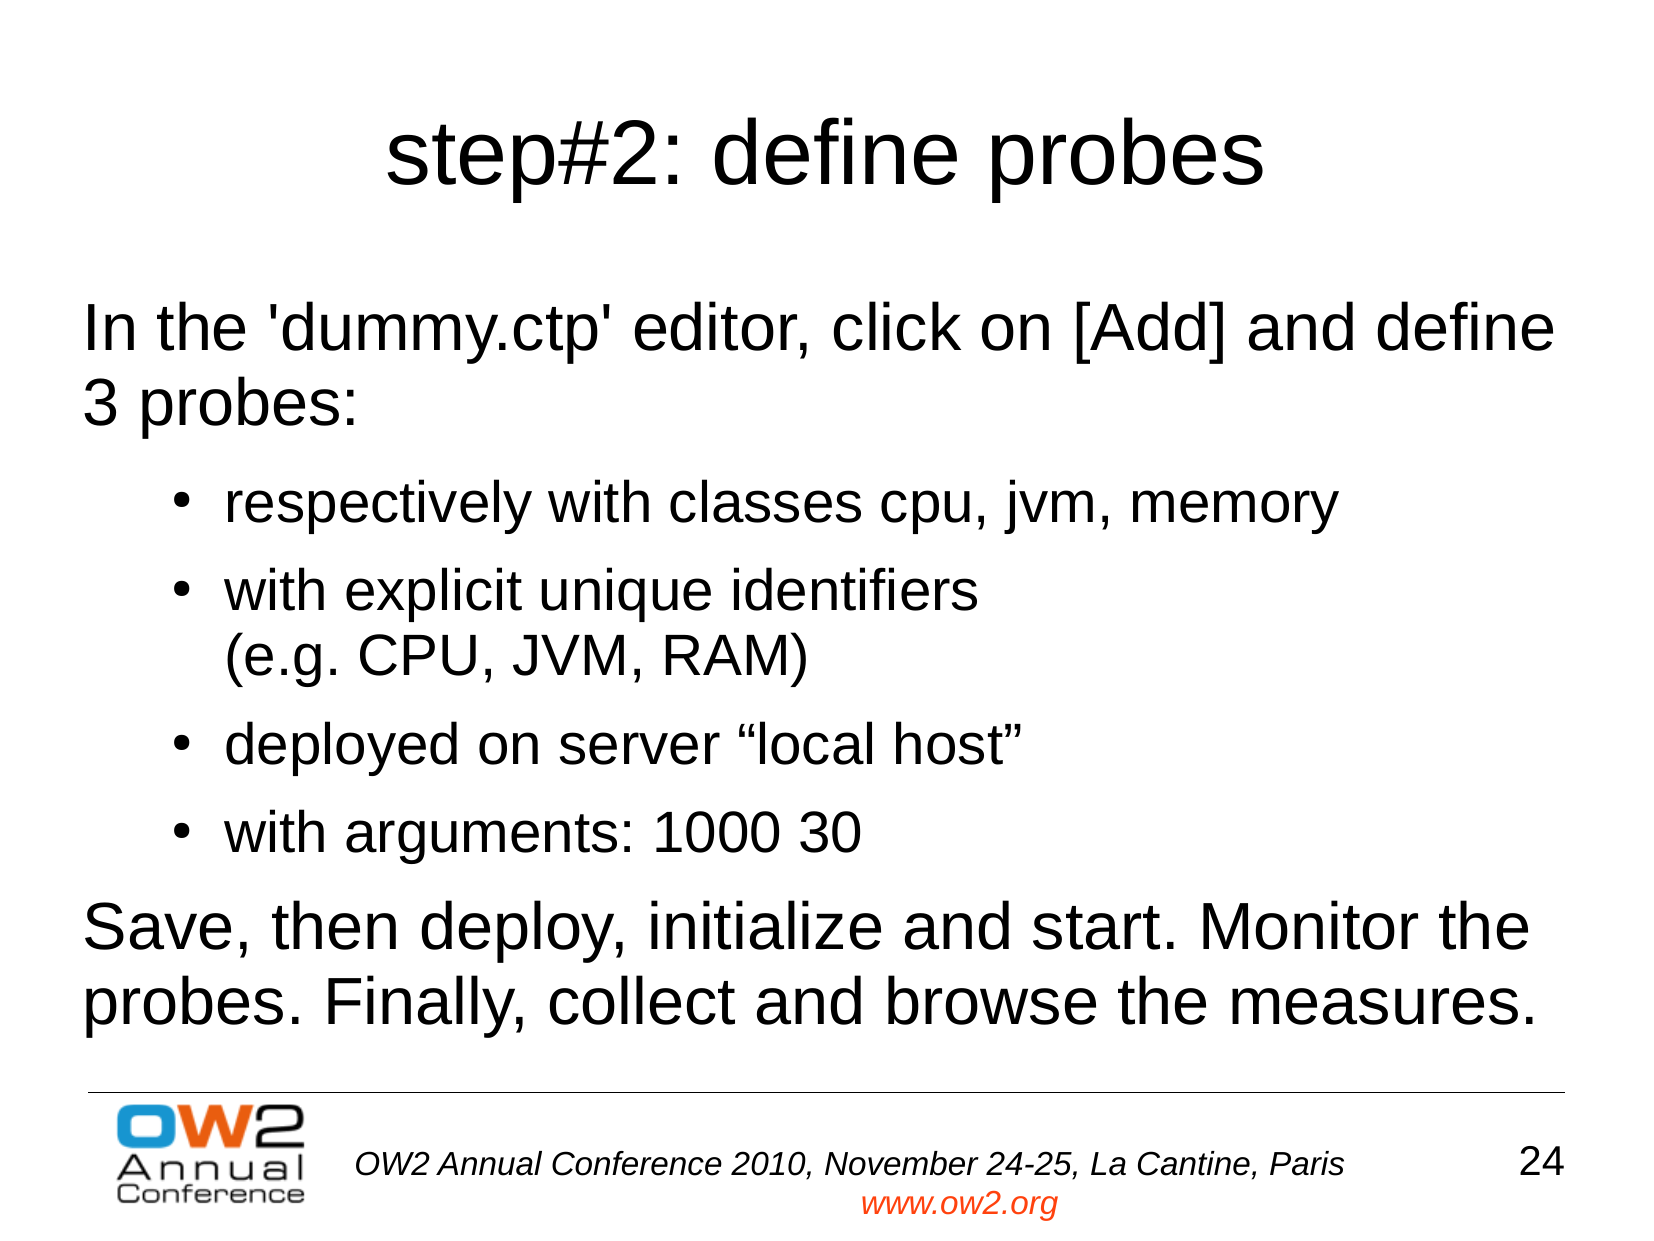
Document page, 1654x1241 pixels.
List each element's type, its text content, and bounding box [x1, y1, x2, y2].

title step#2: define probes [82, 49, 1571, 257]
list In the 'dummy.ctp' editor, click on [Add] and define 3 probes: respectively with classes cpu, jvm, memory with explicit unique identifiers (e.g. CPU, JVM, RAM) deployed on server “local host” with arguments: 1000 30 Save, then deploy, initialize and start. Monitor the probes. Finally, collect and browse the measures. [82, 290, 1571, 1109]
picture [88, 1109, 333, 1213]
